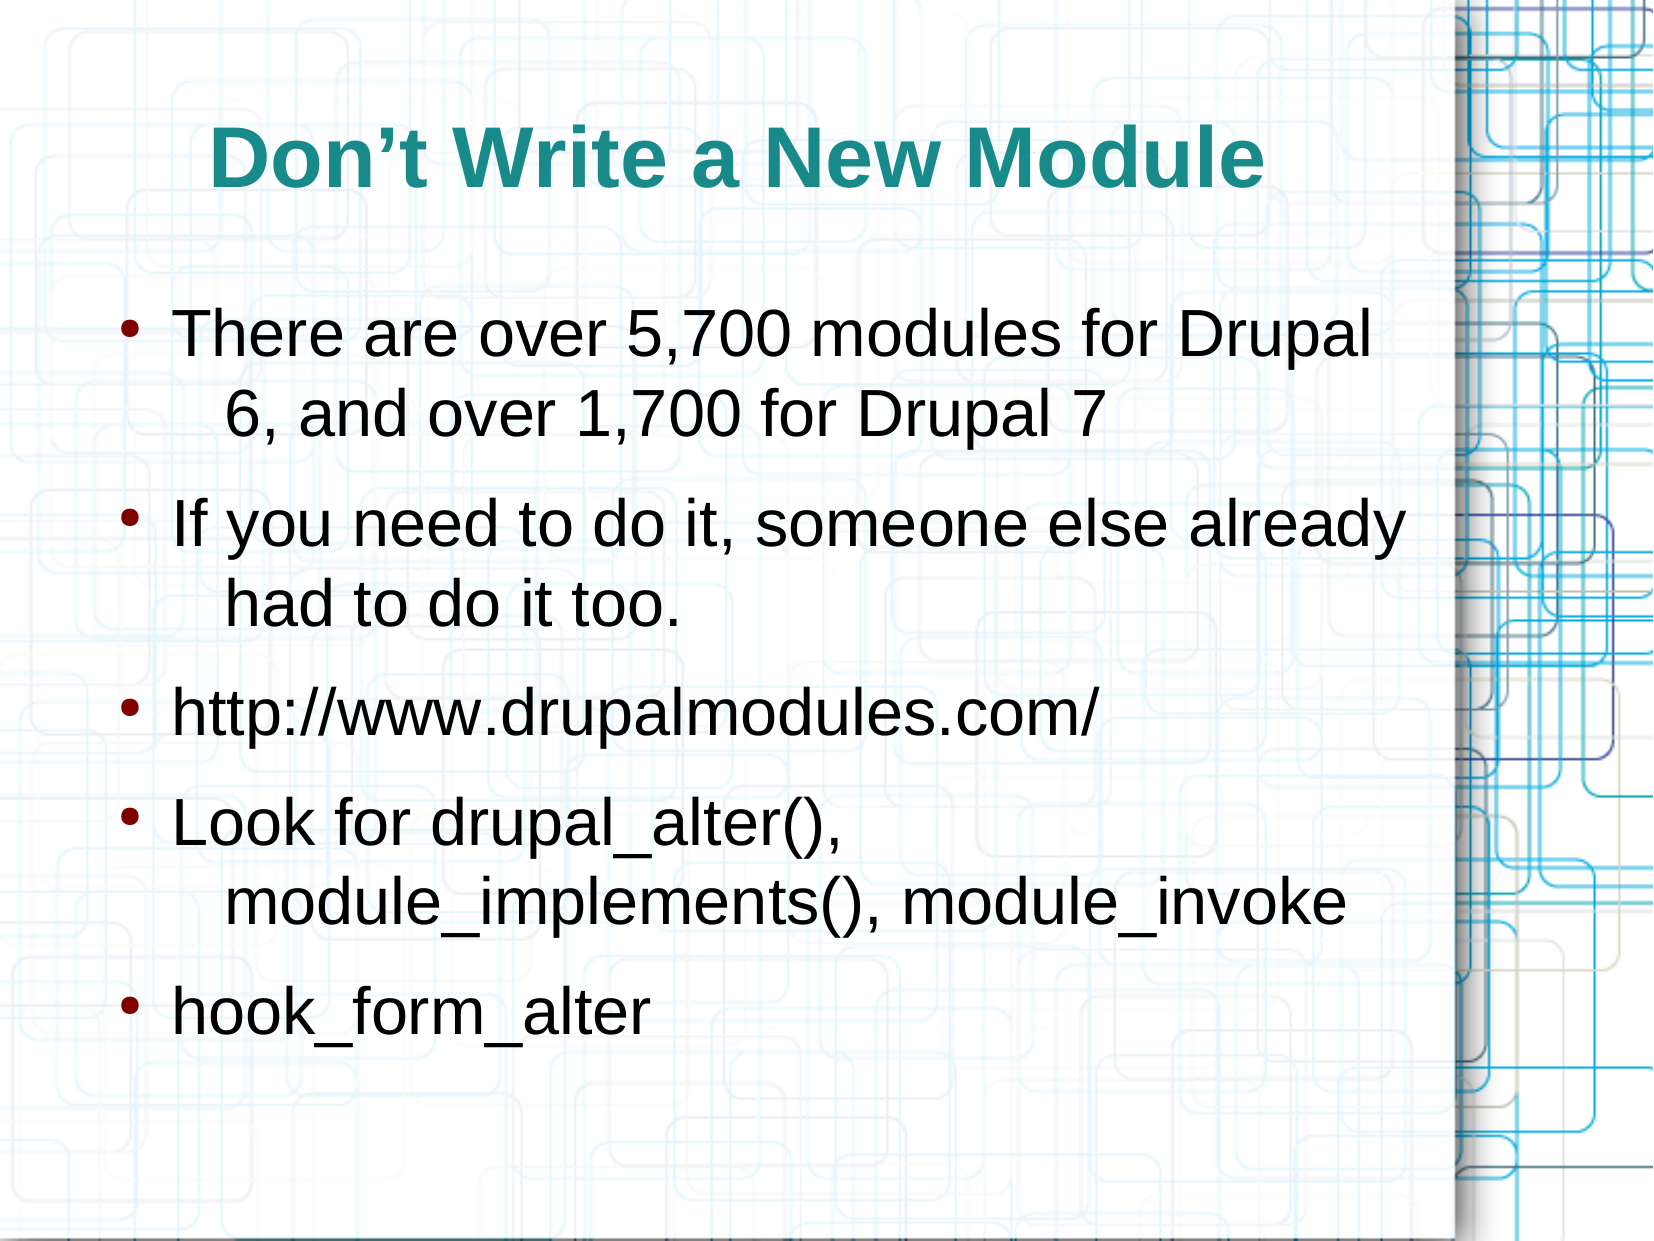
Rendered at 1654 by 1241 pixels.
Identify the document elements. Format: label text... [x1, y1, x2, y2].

list There are over 5,700 modules for Drupal 6, and over 1,700 for Drupal 7 If you need to do it, someone else already had to do it too. http://www.drupalmodules.com/ Look for drupal_alter(), module_implements(), module_invoke hook_form_alter [82, 290, 1417, 1109]
title Don’t Write a New Module [58, 49, 1417, 257]
picture [0, 0, 1654, 1241]
